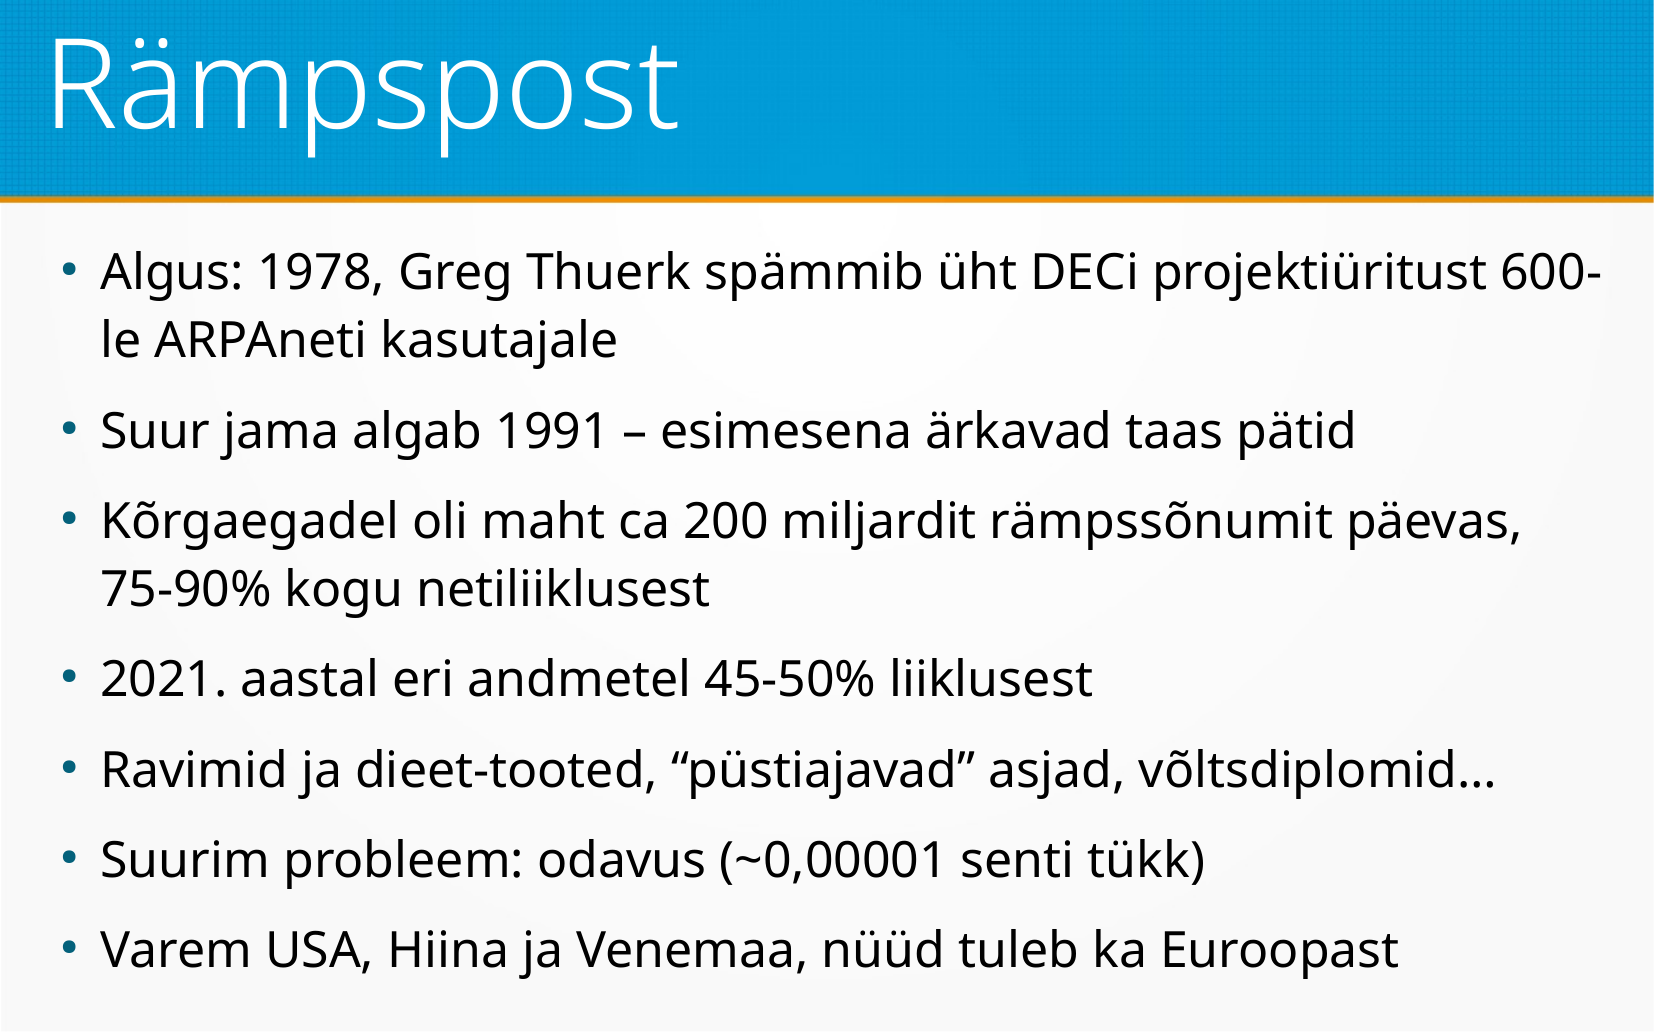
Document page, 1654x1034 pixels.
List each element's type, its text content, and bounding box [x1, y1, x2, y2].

picture [0, 195, 1654, 1034]
list Algus: 1978, Greg Thuerk spämmib üht DECi projektiüritust 600-le ARPAneti kasutajale Suur jama algab 1991 – esimesena ärkavad taas pätid Kõrgaegadel oli maht ca 200 miljardit rämpssõnumit päevas, 75-90% kogu netiliiklusest 2021. aastal eri andmetel 45-50% liiklusest Ravimid ja dieet-tooted, “püstiajavad” asjad, võltsdiplomid… Suurim probleem: odavus (~0,00001 senti tükk) Varem USA, Hiina ja Venemaa, nüüd tuleb ka Euroopast [47, 236, 1607, 1002]
title Rämpspost [43, 0, 1619, 166]
